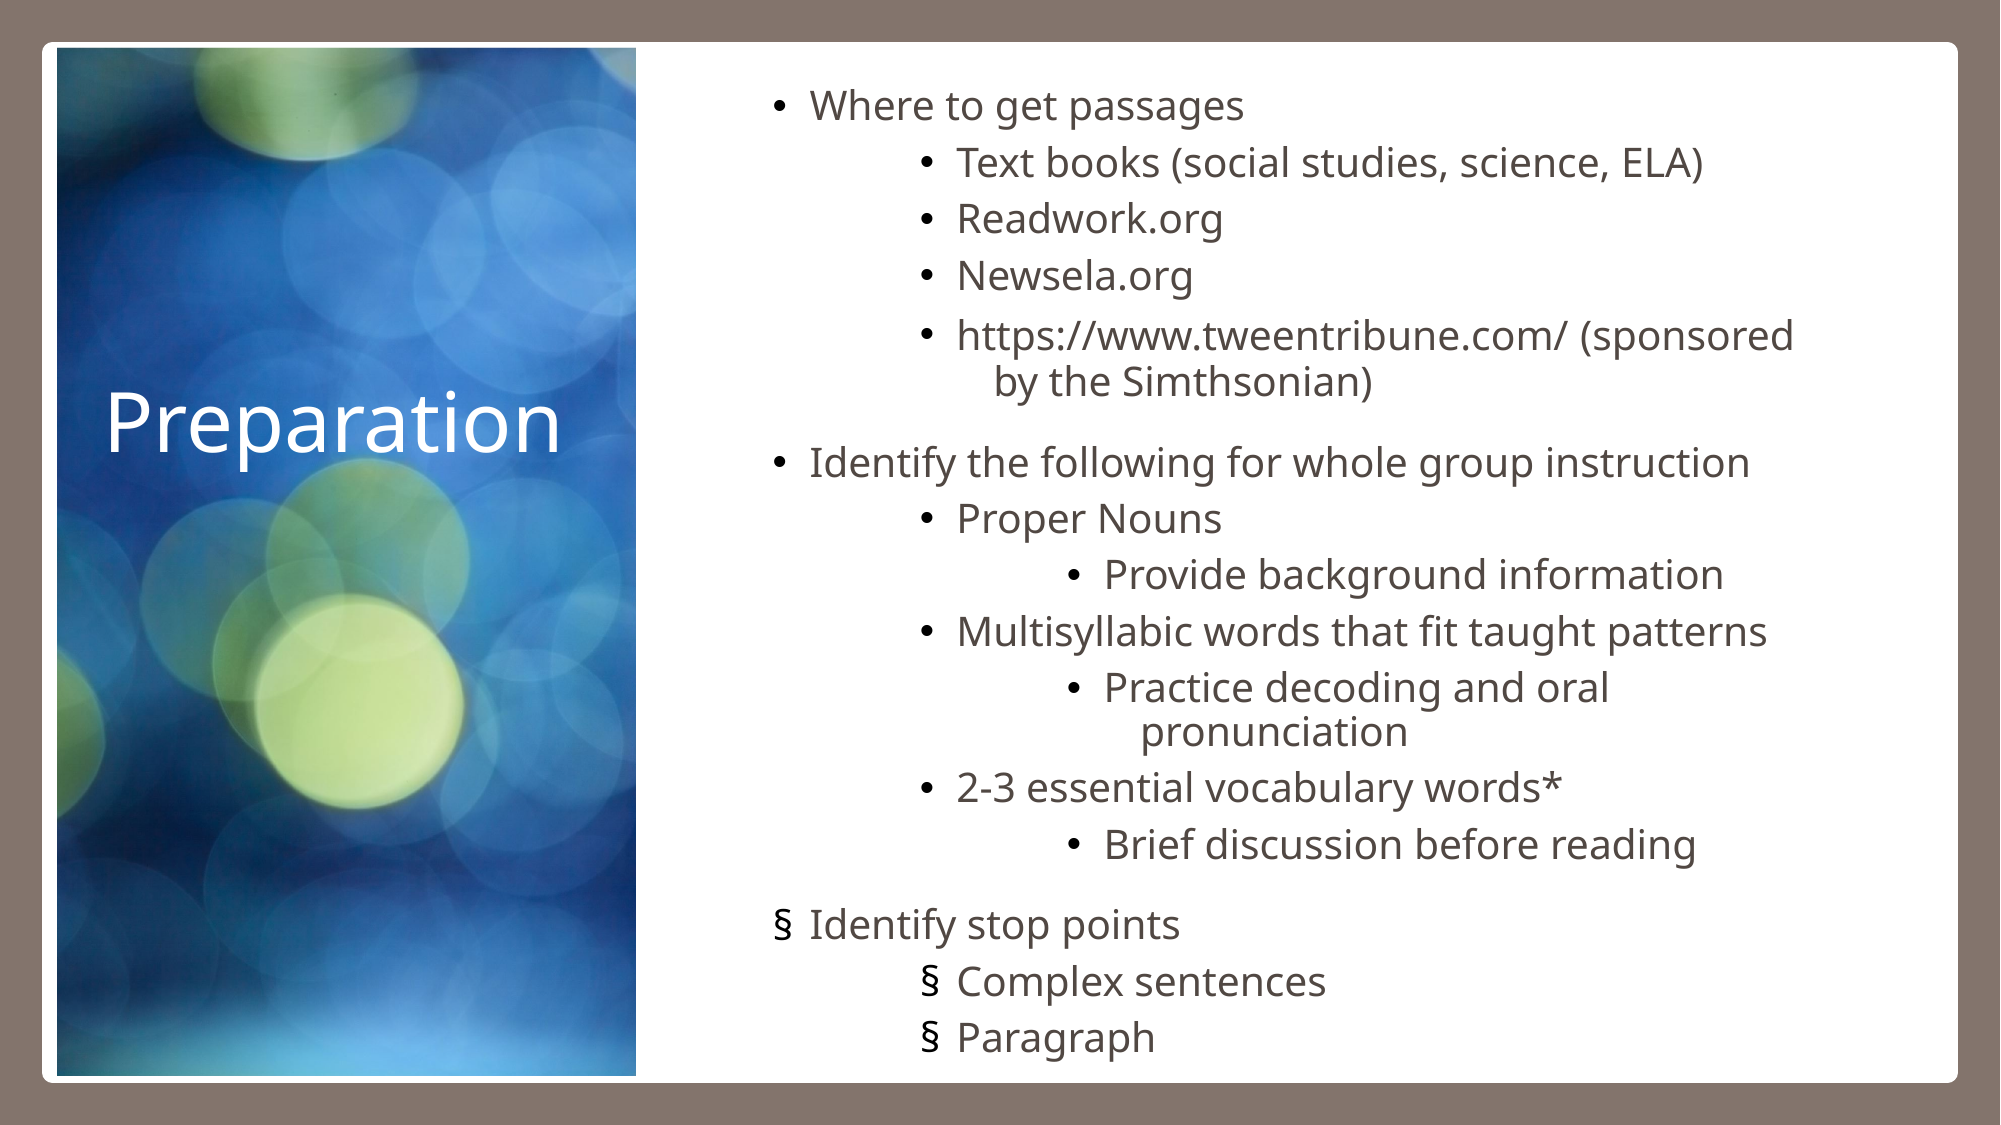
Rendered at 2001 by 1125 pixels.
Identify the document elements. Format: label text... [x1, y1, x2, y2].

picture [57, 47, 636, 1077]
text_box [0, 0, 2000, 1125]
text_box Where to get passages Text books (social studies, science, ELA) Readwork.org Newsela.org https://www.tweentribune.com/ (sponsored by the Simthsonian) Identify the following for whole group instruction Proper Nouns Provide background information Multisyllabic words that fit taught patterns Practice decoding and oral pronunciation 2-3 essential vocabulary words* Brief discussion before reading Identify stop points Complex sentences Paragraph [757, 78, 1852, 1073]
text_box Preparation [88, 57, 626, 841]
